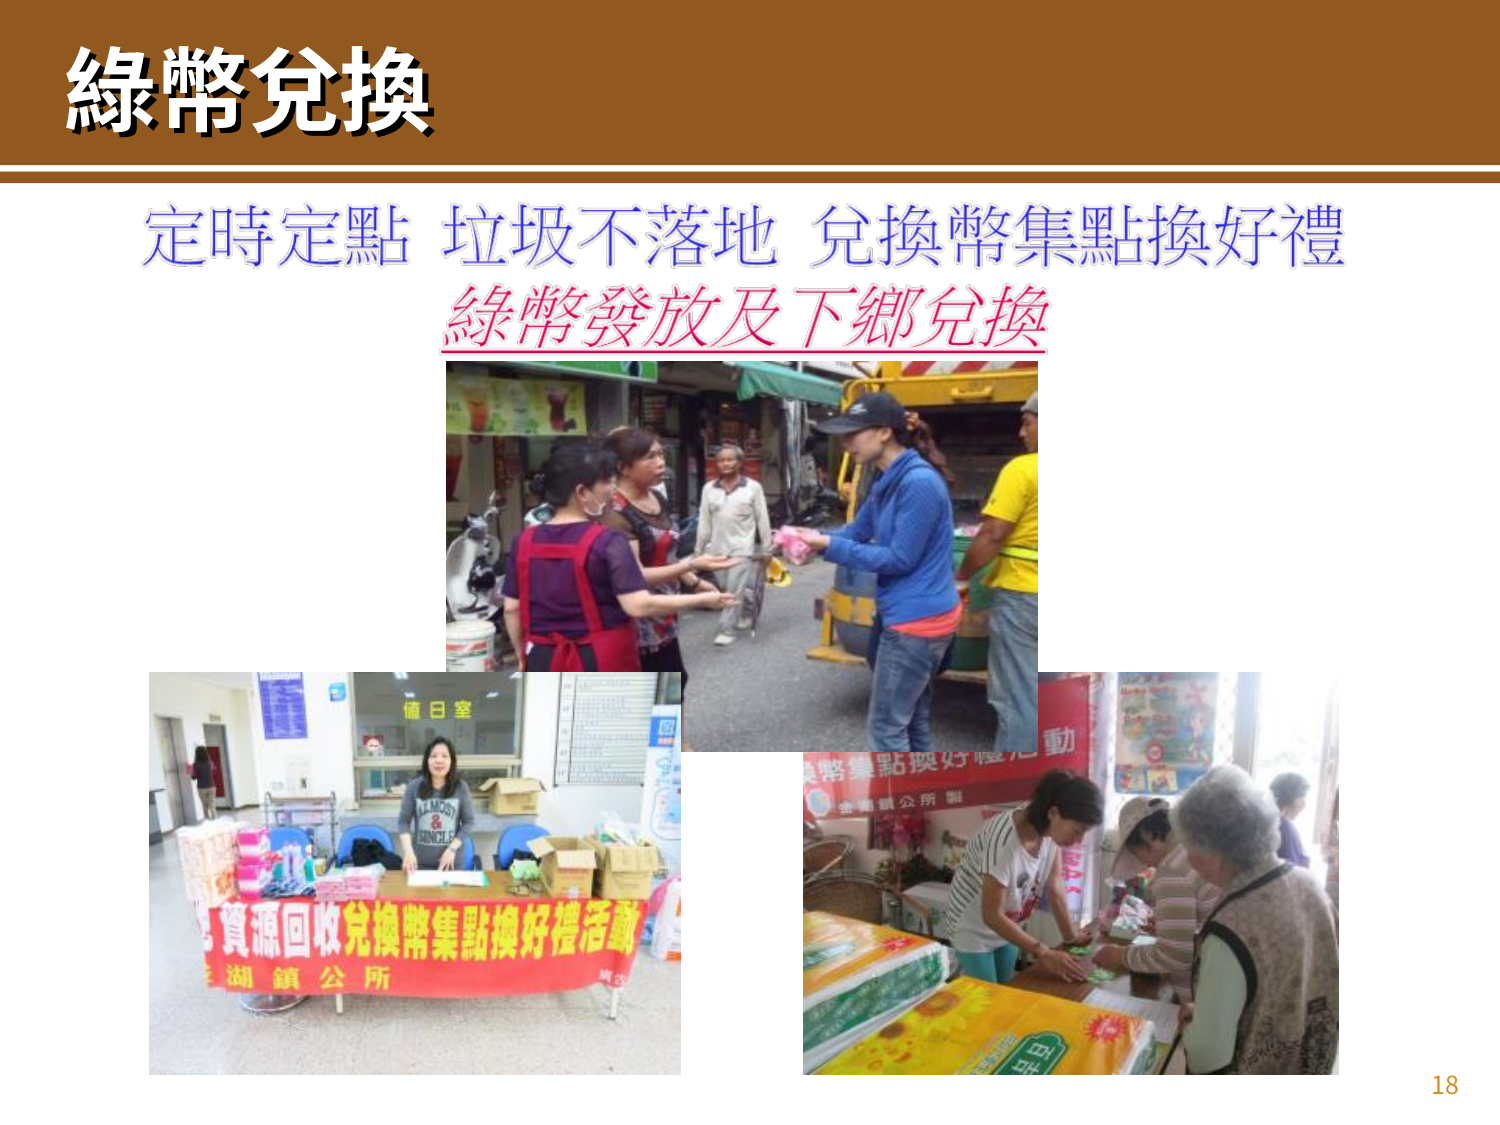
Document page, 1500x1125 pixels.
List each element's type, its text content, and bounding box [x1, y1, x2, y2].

text_box <編號> [1350, 1061, 1475, 1103]
picture [26, 184, 1460, 1075]
title 綠幣兌換 [50, 19, 1476, 157]
